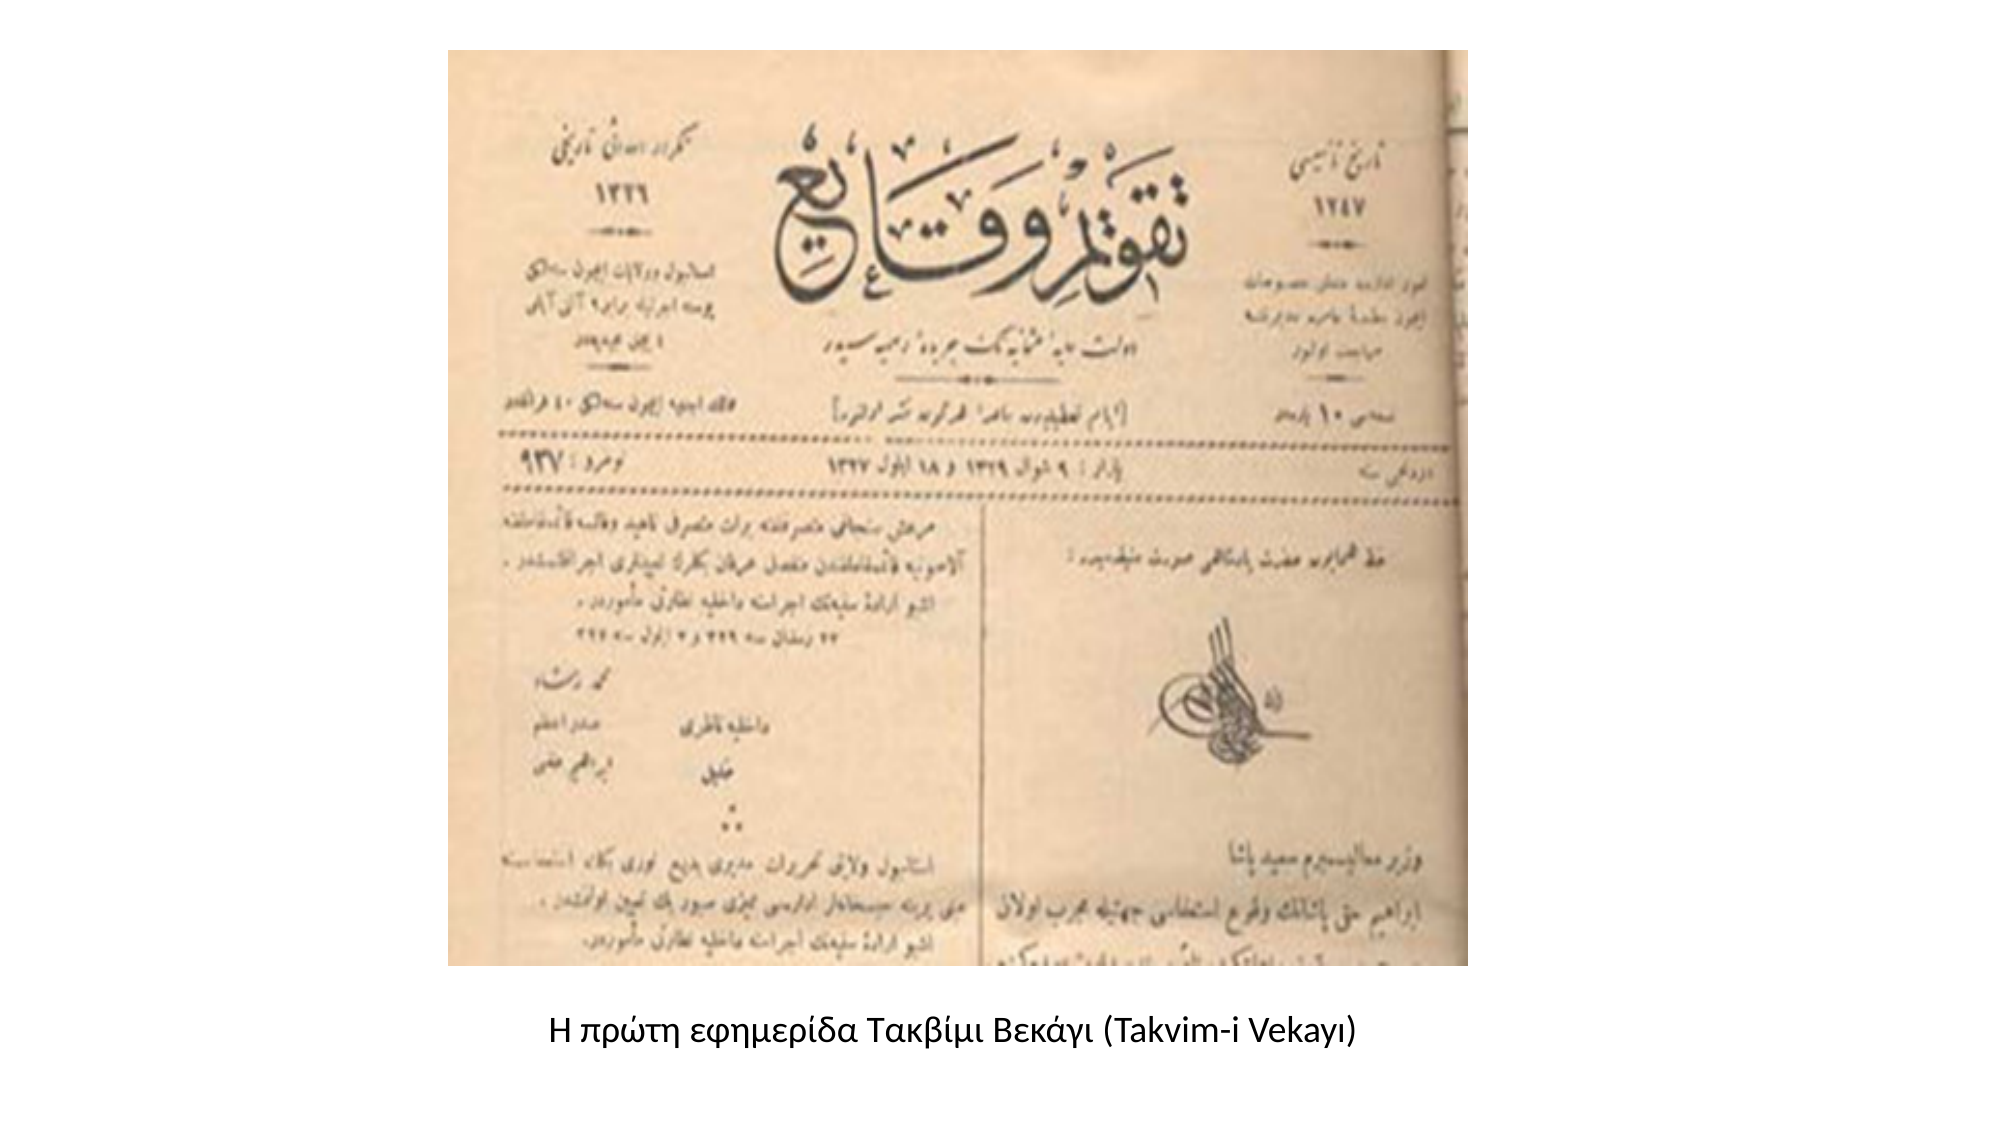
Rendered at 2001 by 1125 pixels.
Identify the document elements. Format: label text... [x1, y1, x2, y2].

text_box H πρώτη εφημερίδα Τακβίμι Βεκάγι (Takvim-i Vekayı) [533, 997, 1383, 1059]
picture [448, 50, 1468, 966]
